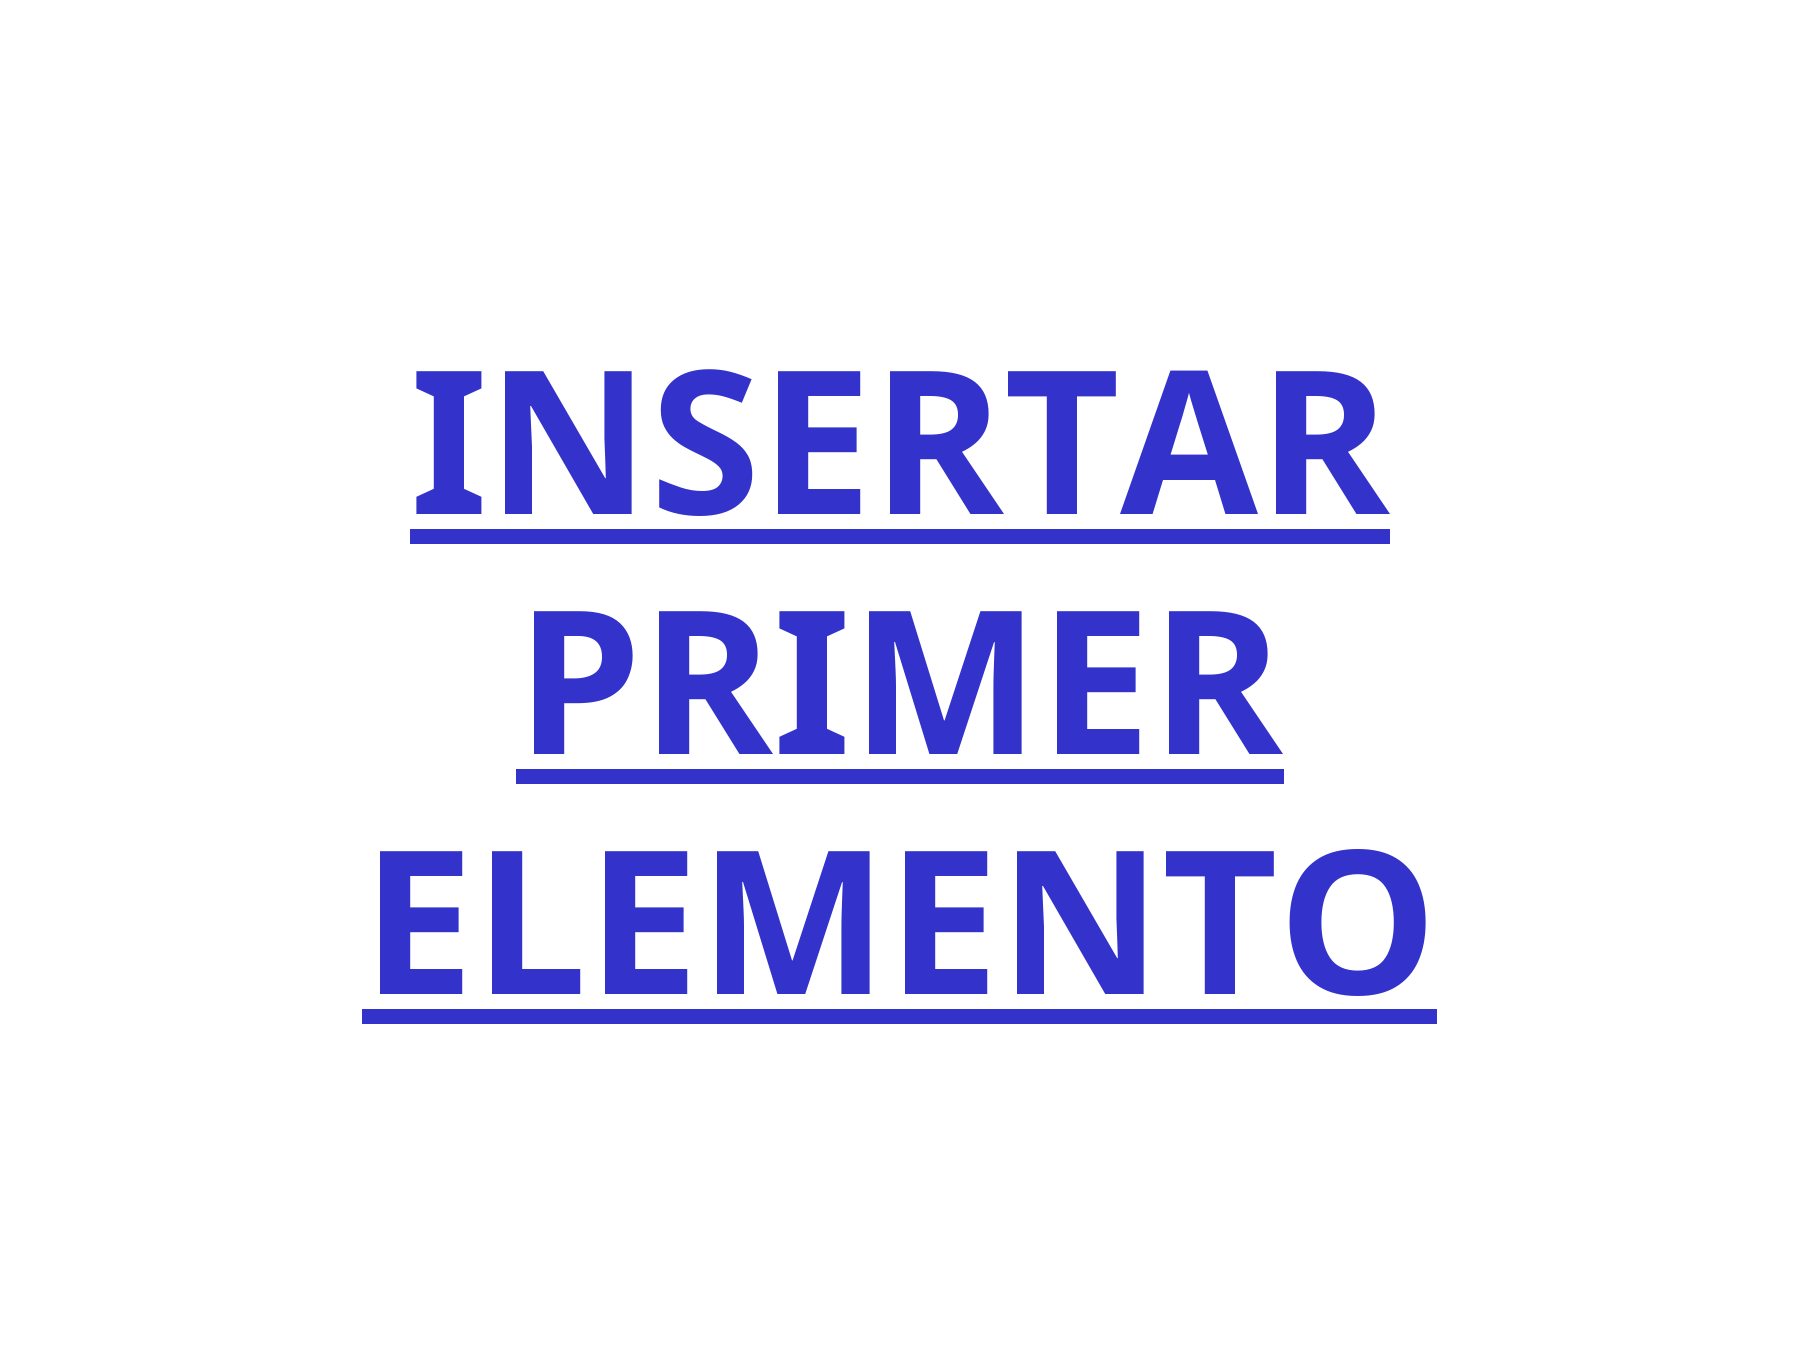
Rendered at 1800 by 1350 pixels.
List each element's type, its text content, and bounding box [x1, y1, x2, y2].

text_box INSERTAR PRIMER ELEMENTO [0, 305, 1800, 1044]
